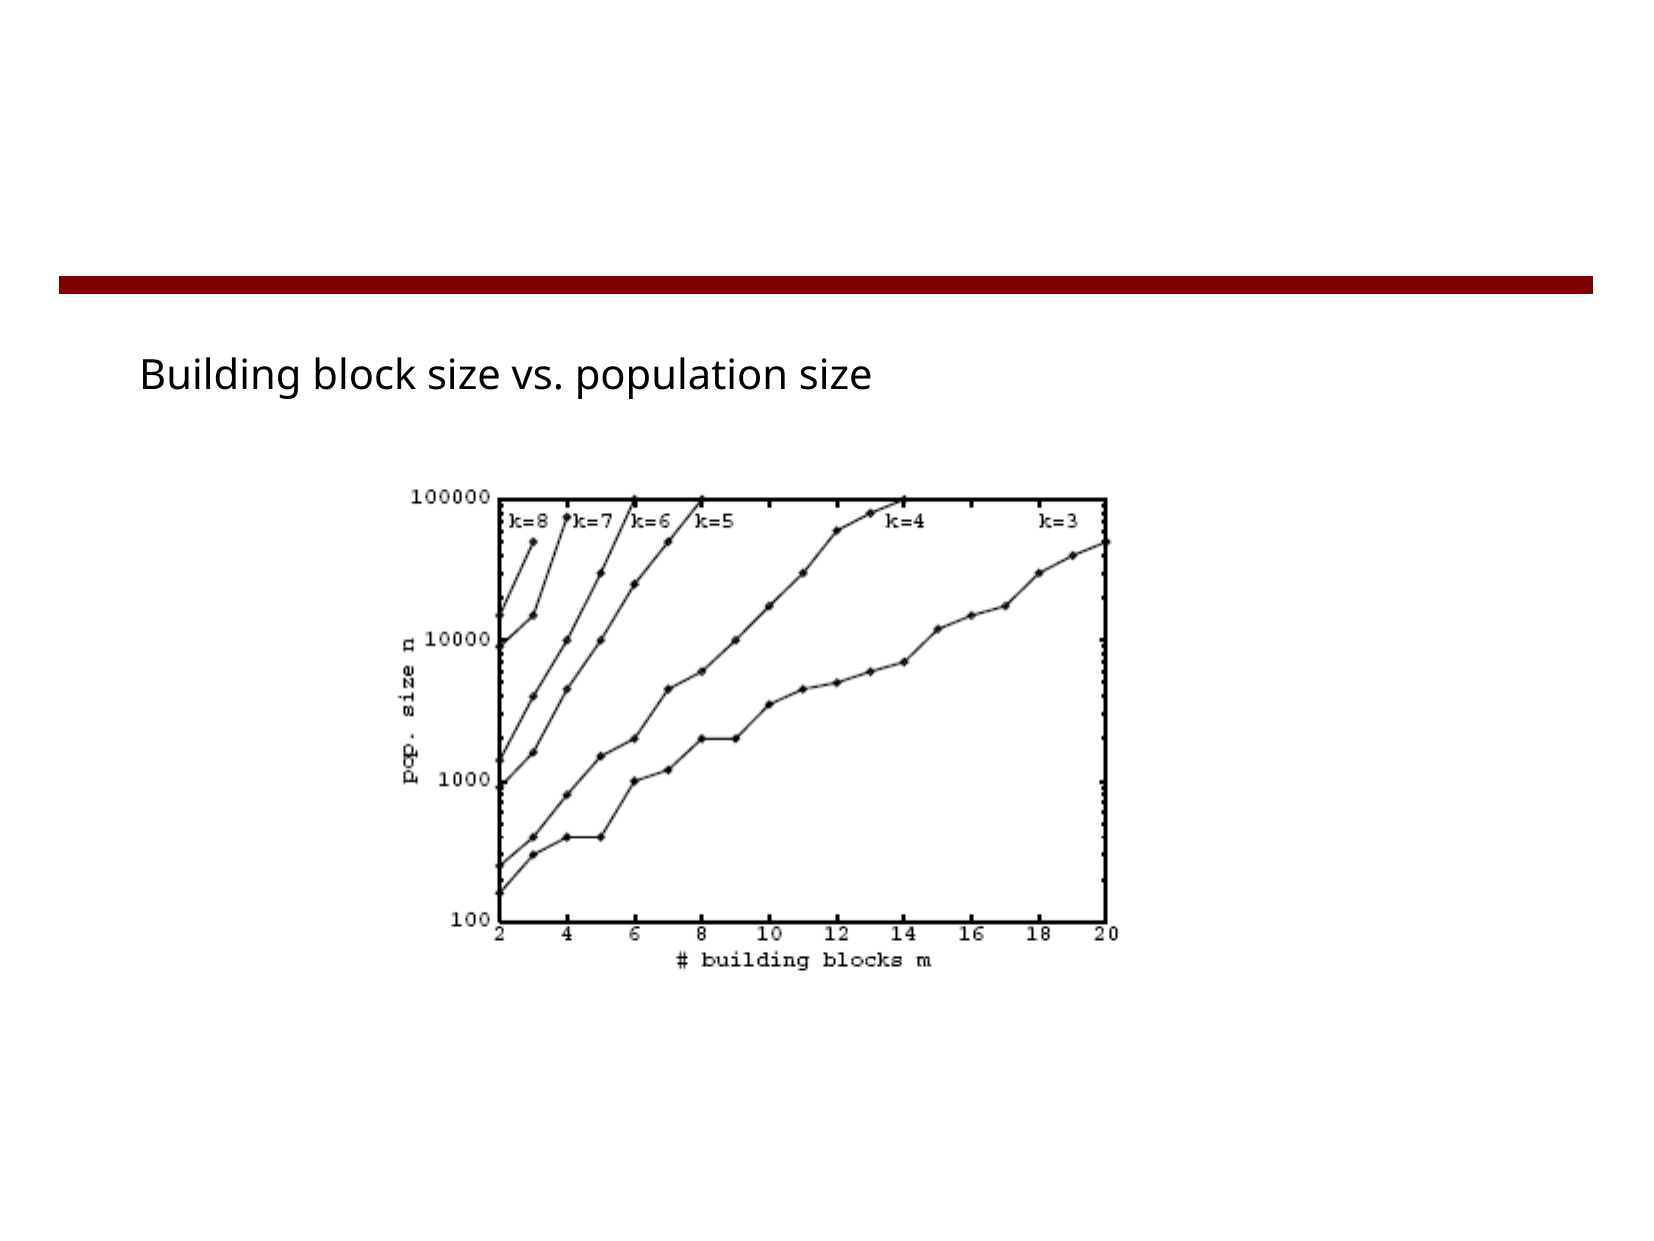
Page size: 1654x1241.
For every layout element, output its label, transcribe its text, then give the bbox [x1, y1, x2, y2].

list Building block size vs. population size [121, 344, 1534, 1127]
